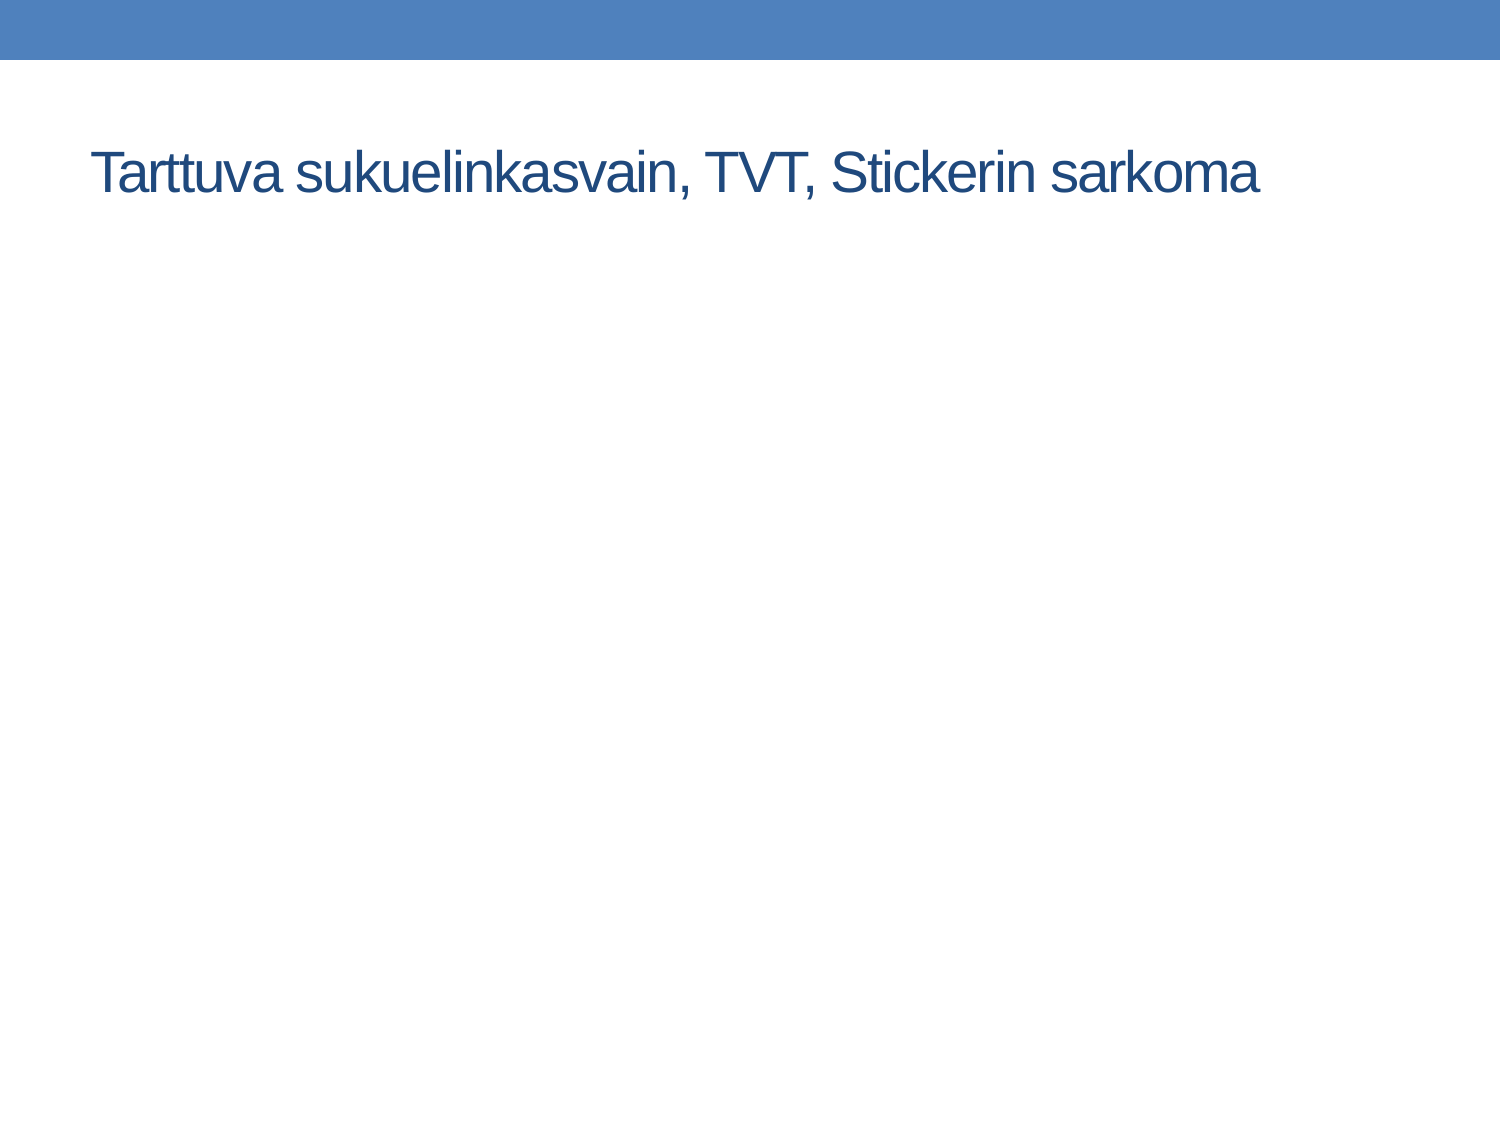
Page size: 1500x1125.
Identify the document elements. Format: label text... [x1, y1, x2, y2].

title Tarttuva sukuelinkasvain, TVT, Stickerin sarkoma [75, 87, 1426, 251]
